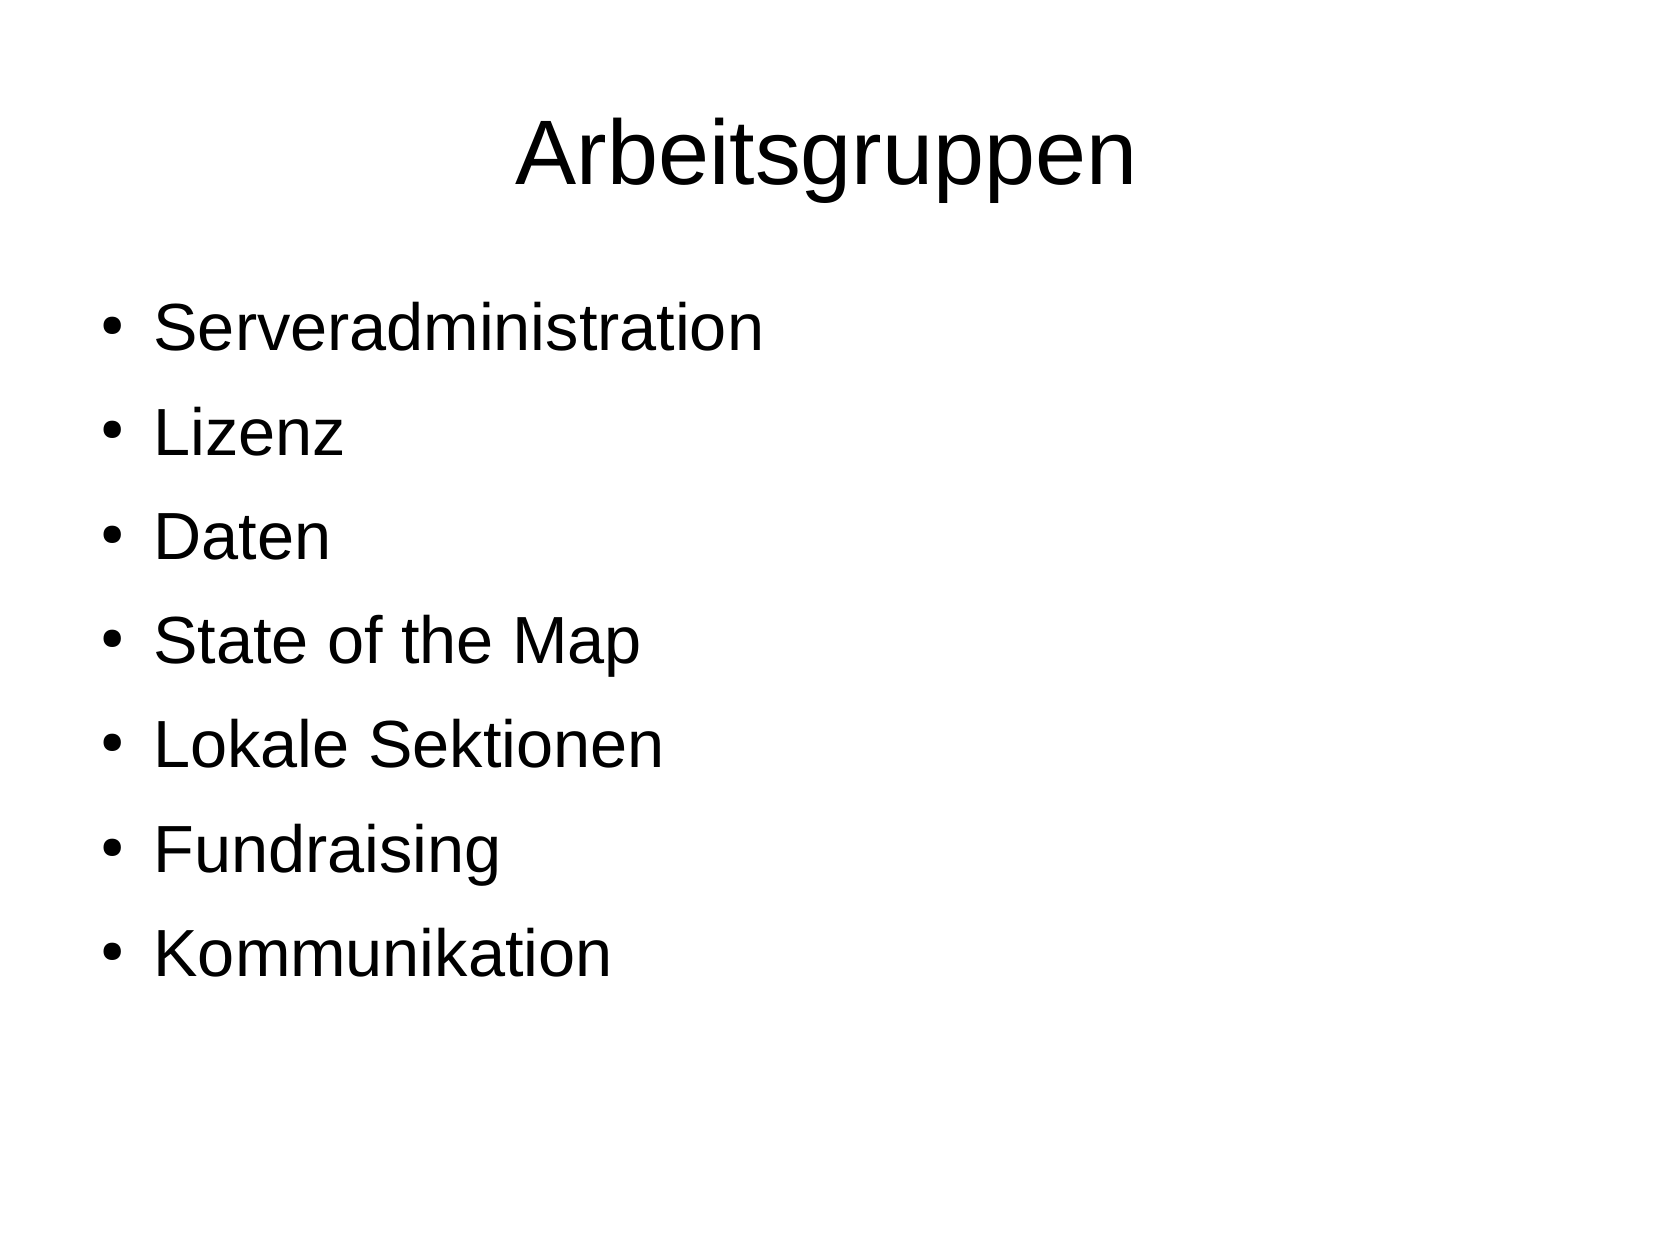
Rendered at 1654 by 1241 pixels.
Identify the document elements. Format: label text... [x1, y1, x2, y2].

list Serveradministration Lizenz Daten State of the Map Lokale Sektionen Fundraising Kommunikation [82, 290, 1571, 1109]
title Arbeitsgruppen [82, 56, 1571, 250]
